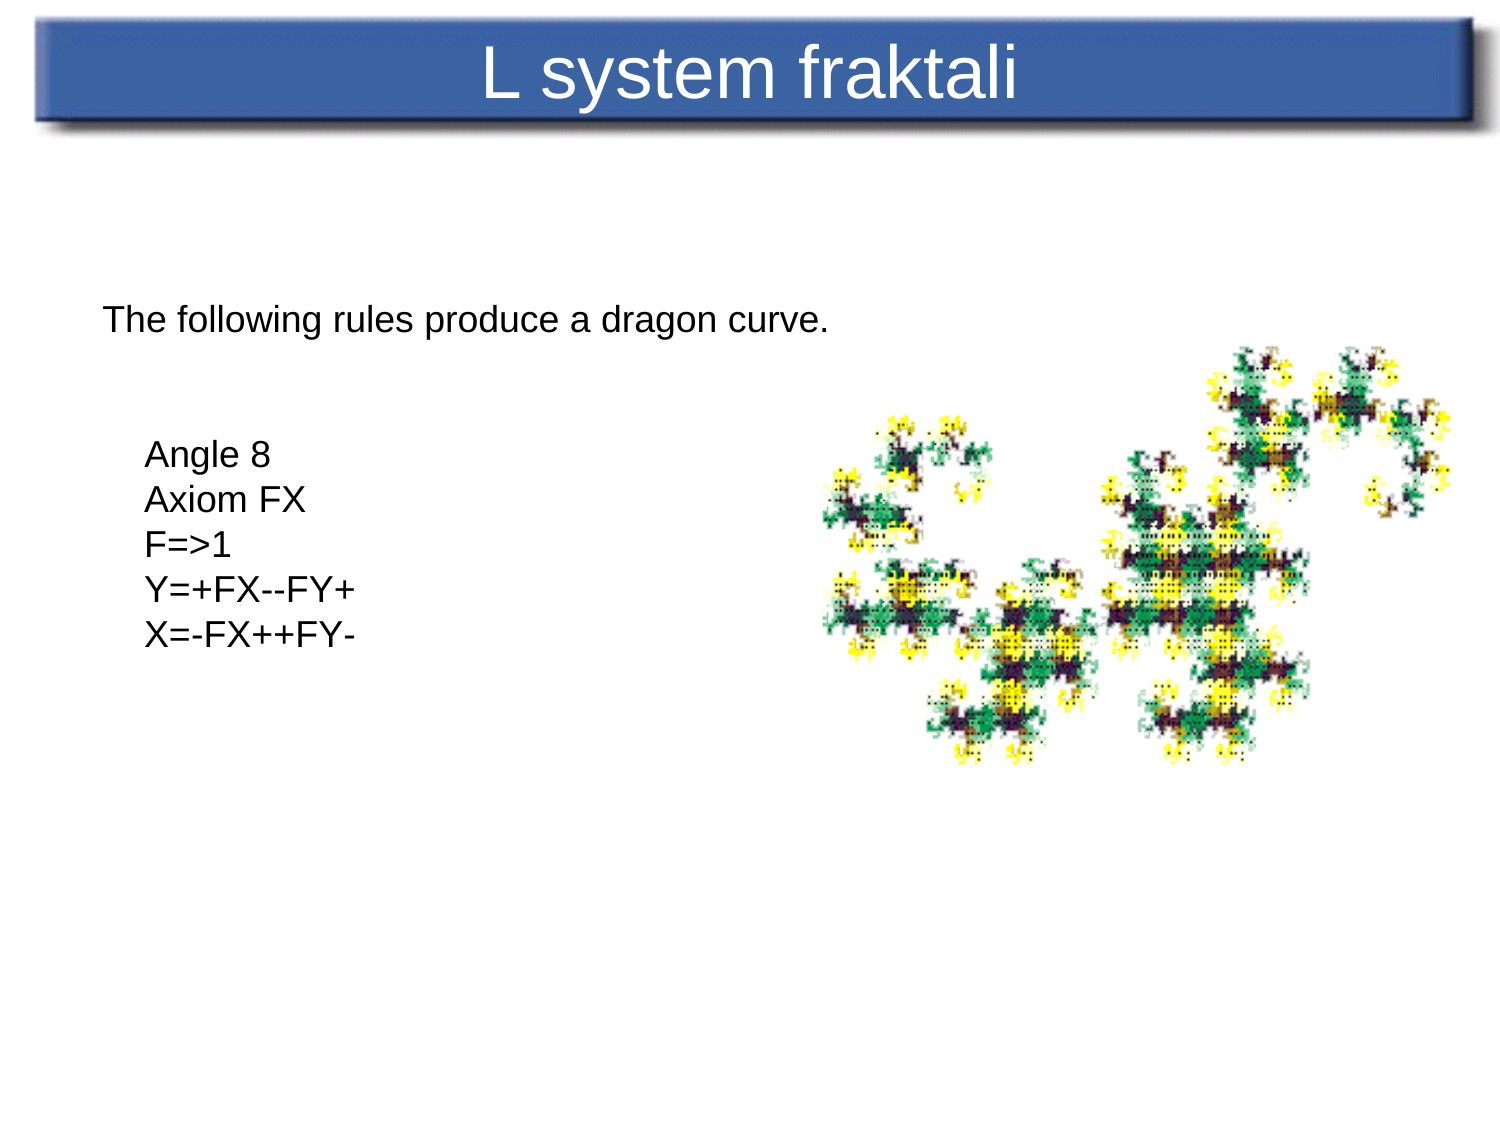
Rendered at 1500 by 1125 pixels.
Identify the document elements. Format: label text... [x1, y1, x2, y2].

text_box The following rules produce a dragon curve. Angle 8 Axiom FX F=>1 Y=+FX--FY+ X=-FX++FY- [87, 287, 988, 663]
title L system fraktali [0, 0, 1500, 138]
picture [812, 312, 1460, 798]
